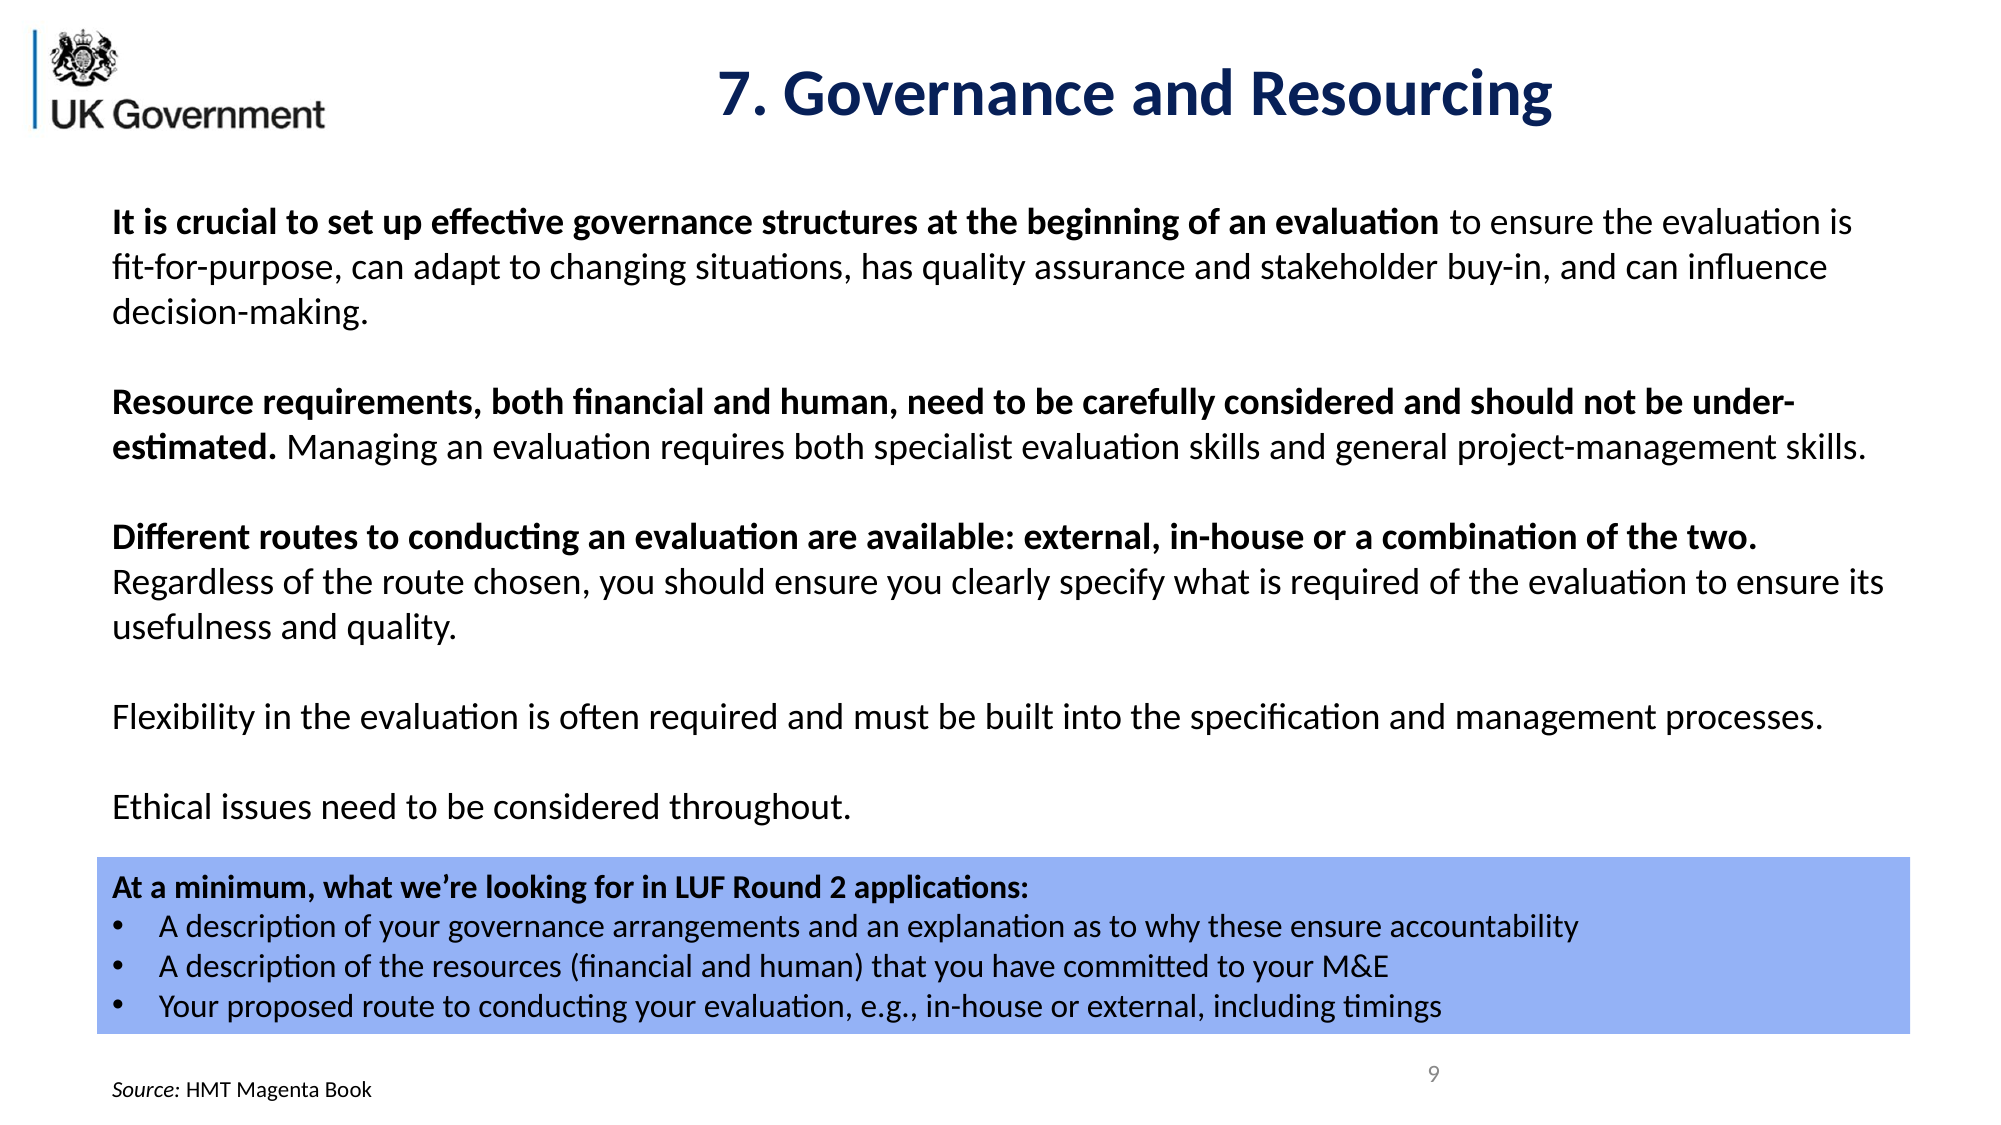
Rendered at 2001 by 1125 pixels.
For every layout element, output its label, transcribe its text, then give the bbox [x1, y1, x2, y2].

picture [19, 0, 363, 138]
text_box 7. Governance and Resourcing [702, 41, 1911, 138]
text_box It is crucial to set up effective governance structures at the beginning of an evaluation to ensure the evaluation is fit-for-purpose, can adapt to changing situations, has quality assurance and stakeholder buy-in, and can influence decision-making. Resource requirements, both financial and human, need to be carefully considered and should not be under-estimated. Managing an evaluation requires both specialist evaluation skills and general project-management skills. Different routes to conducting an evaluation are available: external, in-house or a combination of the two. Regardless of the route chosen, you should ensure you clearly specify what is required of the evaluation to ensure its usefulness and quality. Flexibility in the evaluation is often required and must be built into the specification and management processes. Ethical issues need to be considered throughout. [97, 189, 1911, 841]
text_box 9 [1412, 1042, 1863, 1103]
text_box At a minimum, what we’re looking for in LUF Round 2 applications: A description of your governance arrangements and an explanation as to why these ensure accountability A description of the resources (financial and human) that you have committed to your M&E Your proposed route to conducting your evaluation, e.g., in-house or external, including timings [97, 857, 1911, 1034]
text_box Source: HMT Magenta Book [97, 1067, 1097, 1111]
